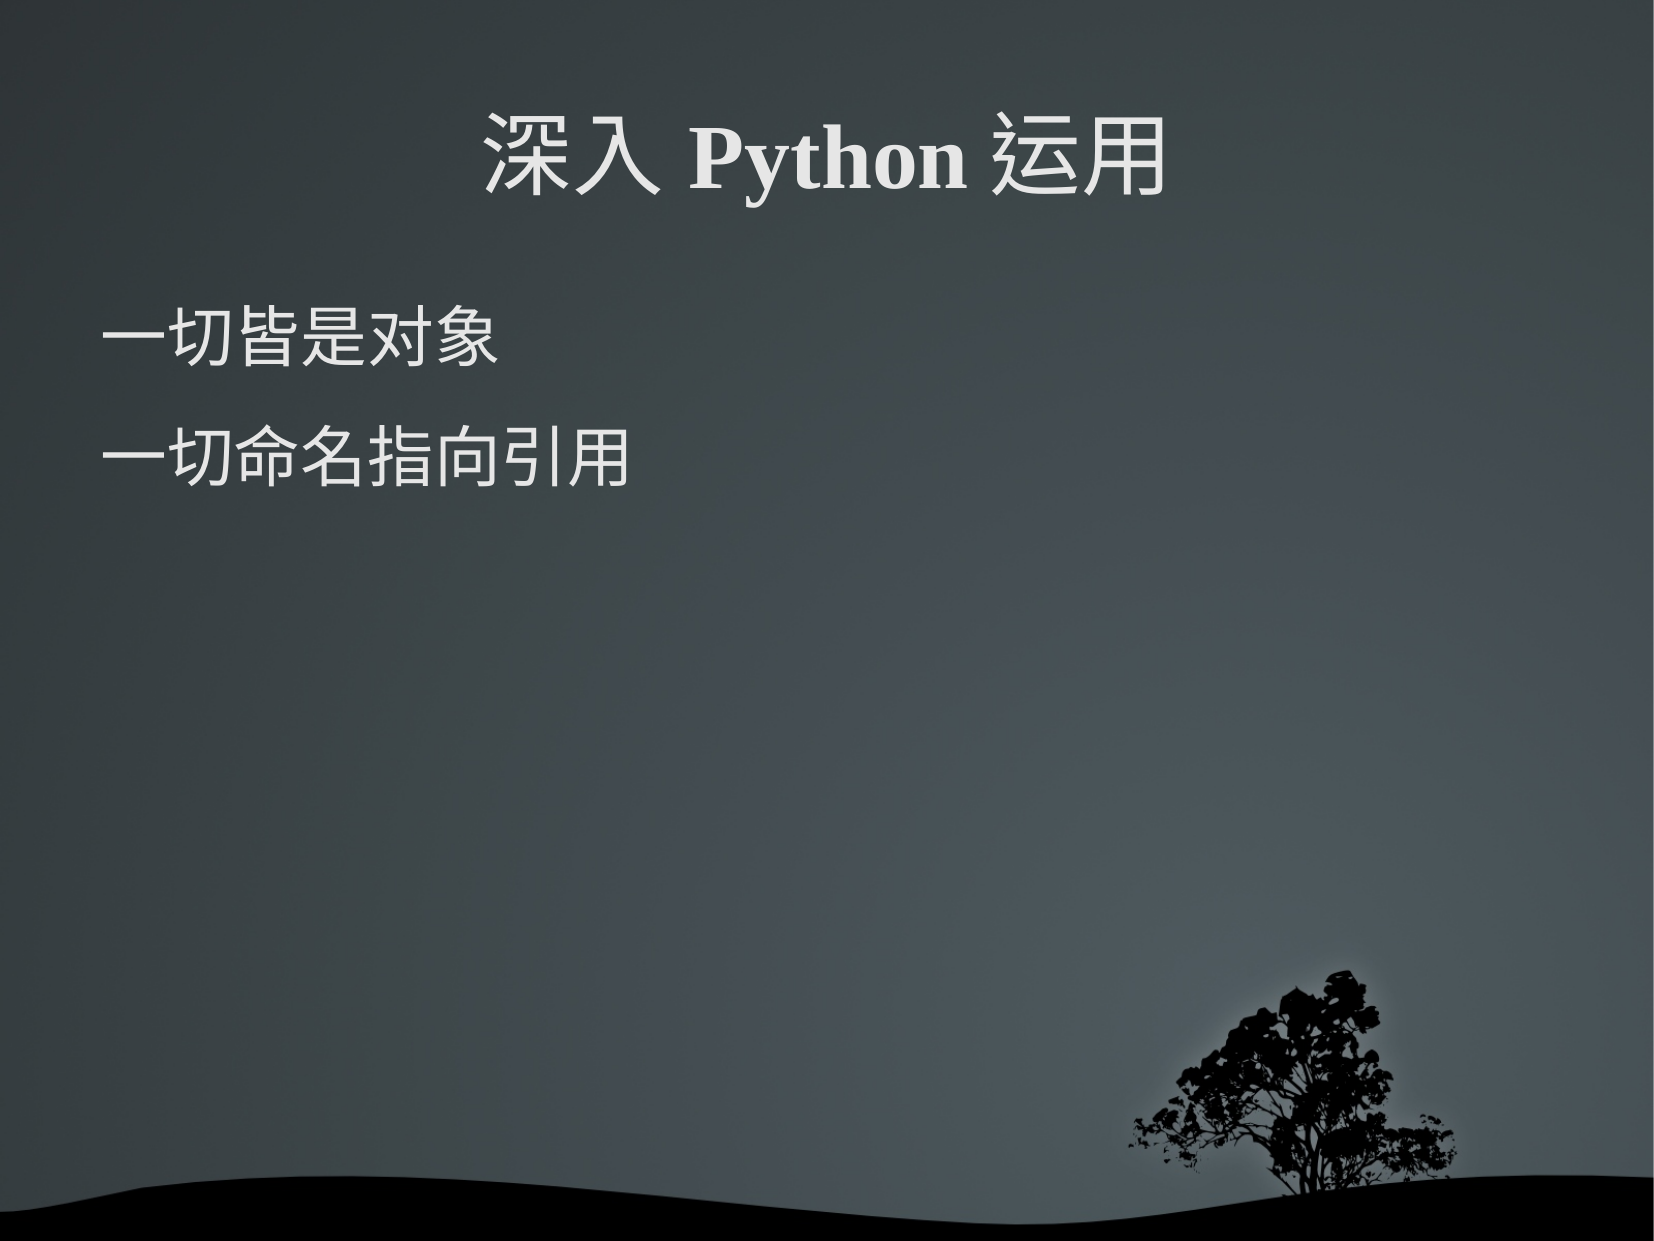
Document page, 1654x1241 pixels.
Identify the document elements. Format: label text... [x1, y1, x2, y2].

title 深入Python运用 [82, 49, 1571, 257]
list 一切皆是对象 一切命名指向引用 [82, 290, 1571, 1109]
picture [0, 0, 1654, 1241]
